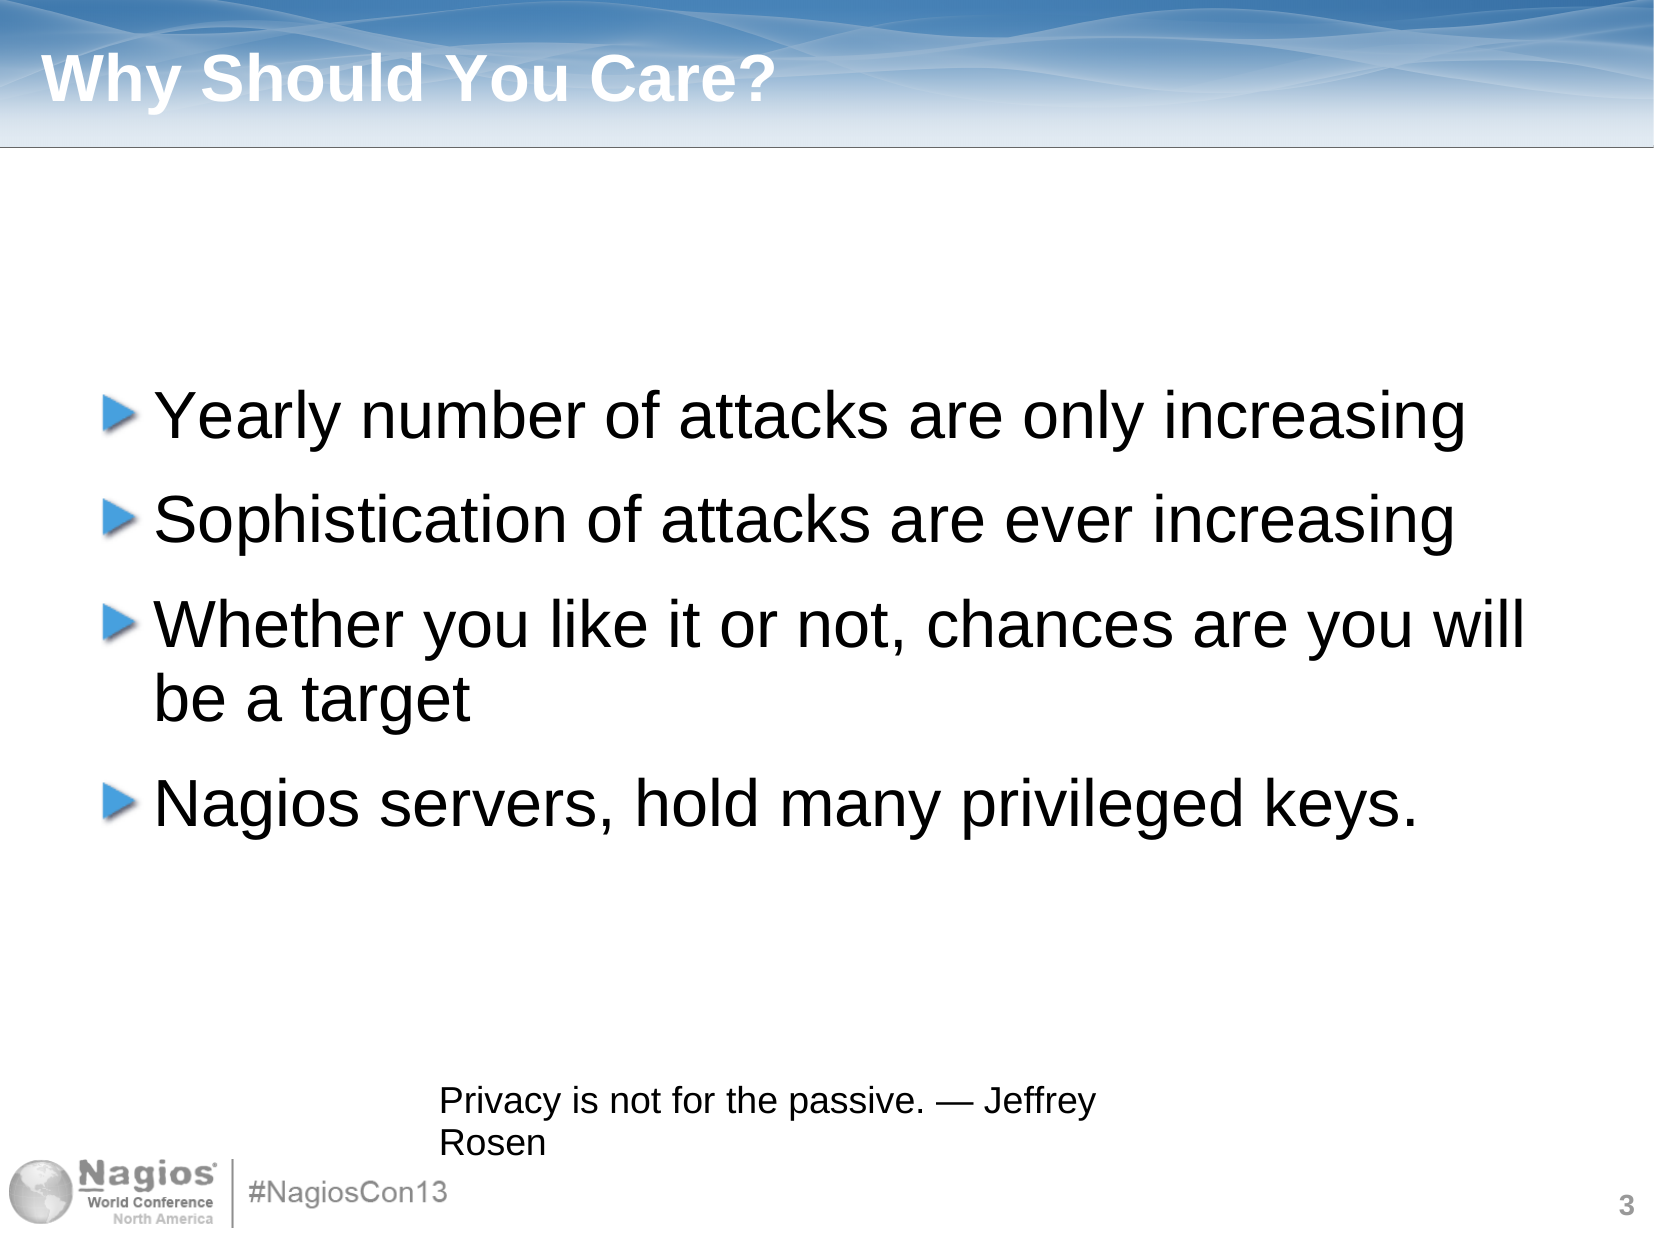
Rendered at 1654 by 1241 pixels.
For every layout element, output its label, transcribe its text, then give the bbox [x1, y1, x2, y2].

picture [9, 1159, 453, 1228]
picture [0, 0, 1654, 147]
list Yearly number of attacks are only increasing Sophistication of attacks are ever increasing Whether you like it or not, chances are you will be a target Nagios servers, hold many privileged keys. [82, 378, 1571, 863]
text_box Privacy is not for the passive. — Jeffrey Rosen [424, 1071, 1230, 1129]
title Why Should You Care? [41, 29, 1248, 127]
